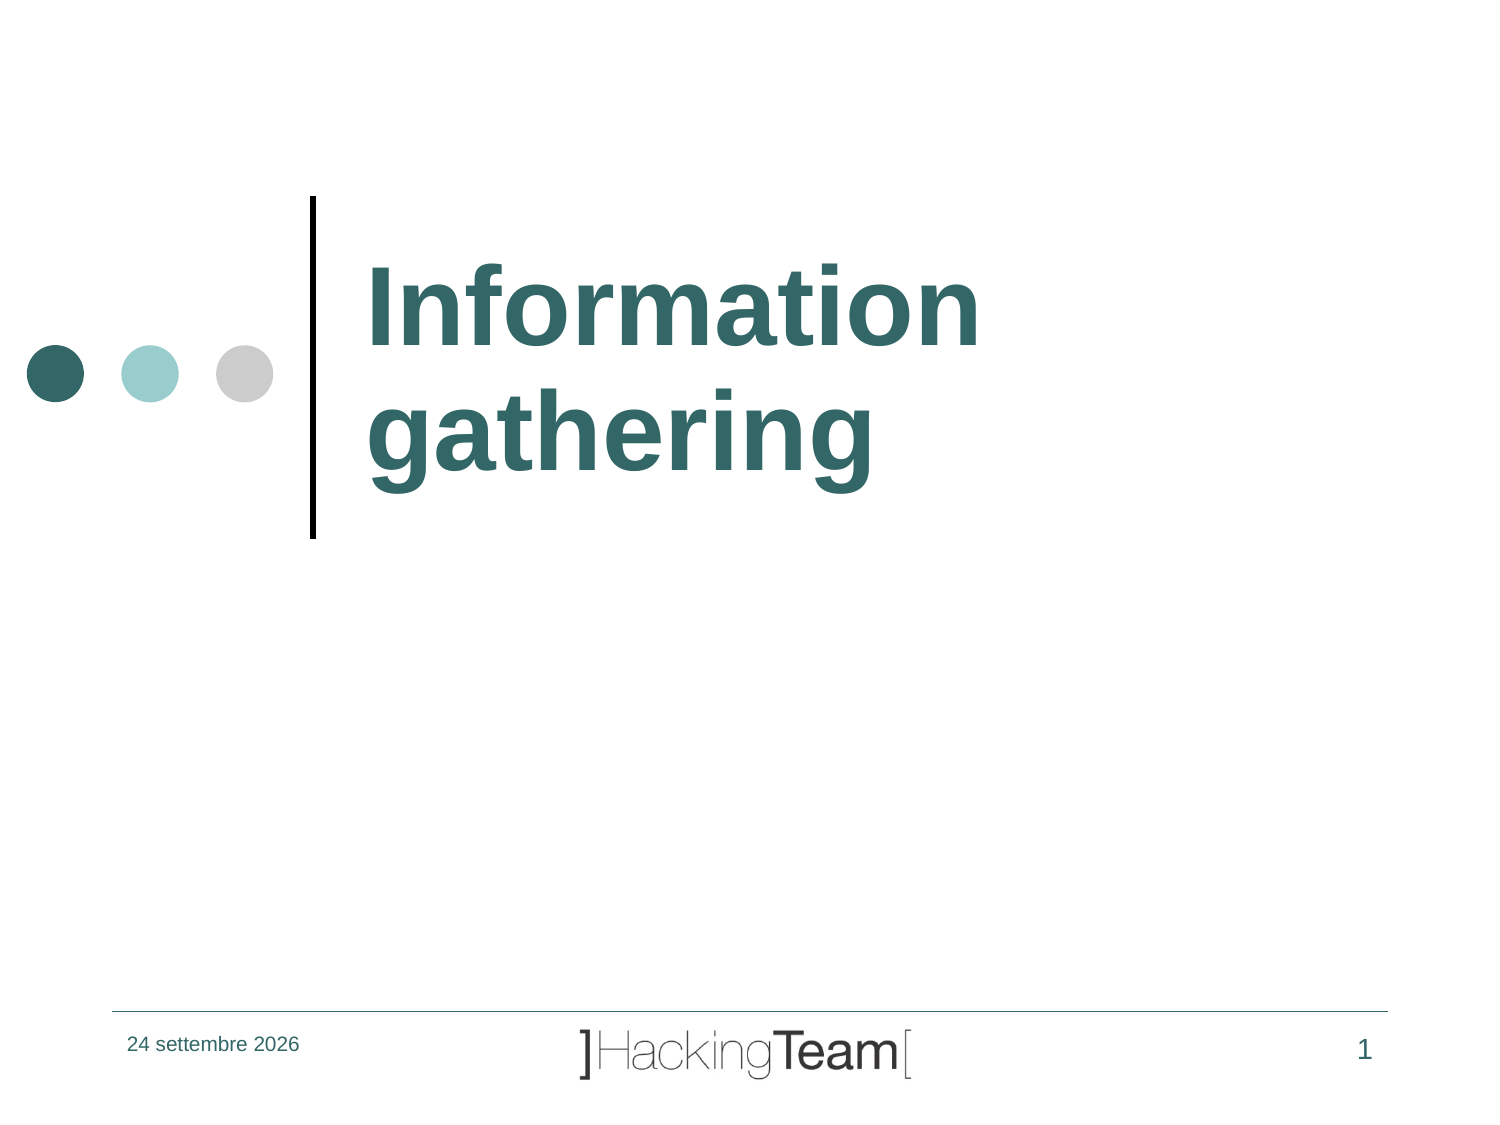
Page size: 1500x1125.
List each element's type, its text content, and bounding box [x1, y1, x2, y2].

text_box 2 febbraio 2011 [112, 1023, 363, 1099]
picture [574, 1023, 916, 1084]
text_box <number> [1187, 1023, 1388, 1099]
title Information gathering [349, 225, 1413, 513]
